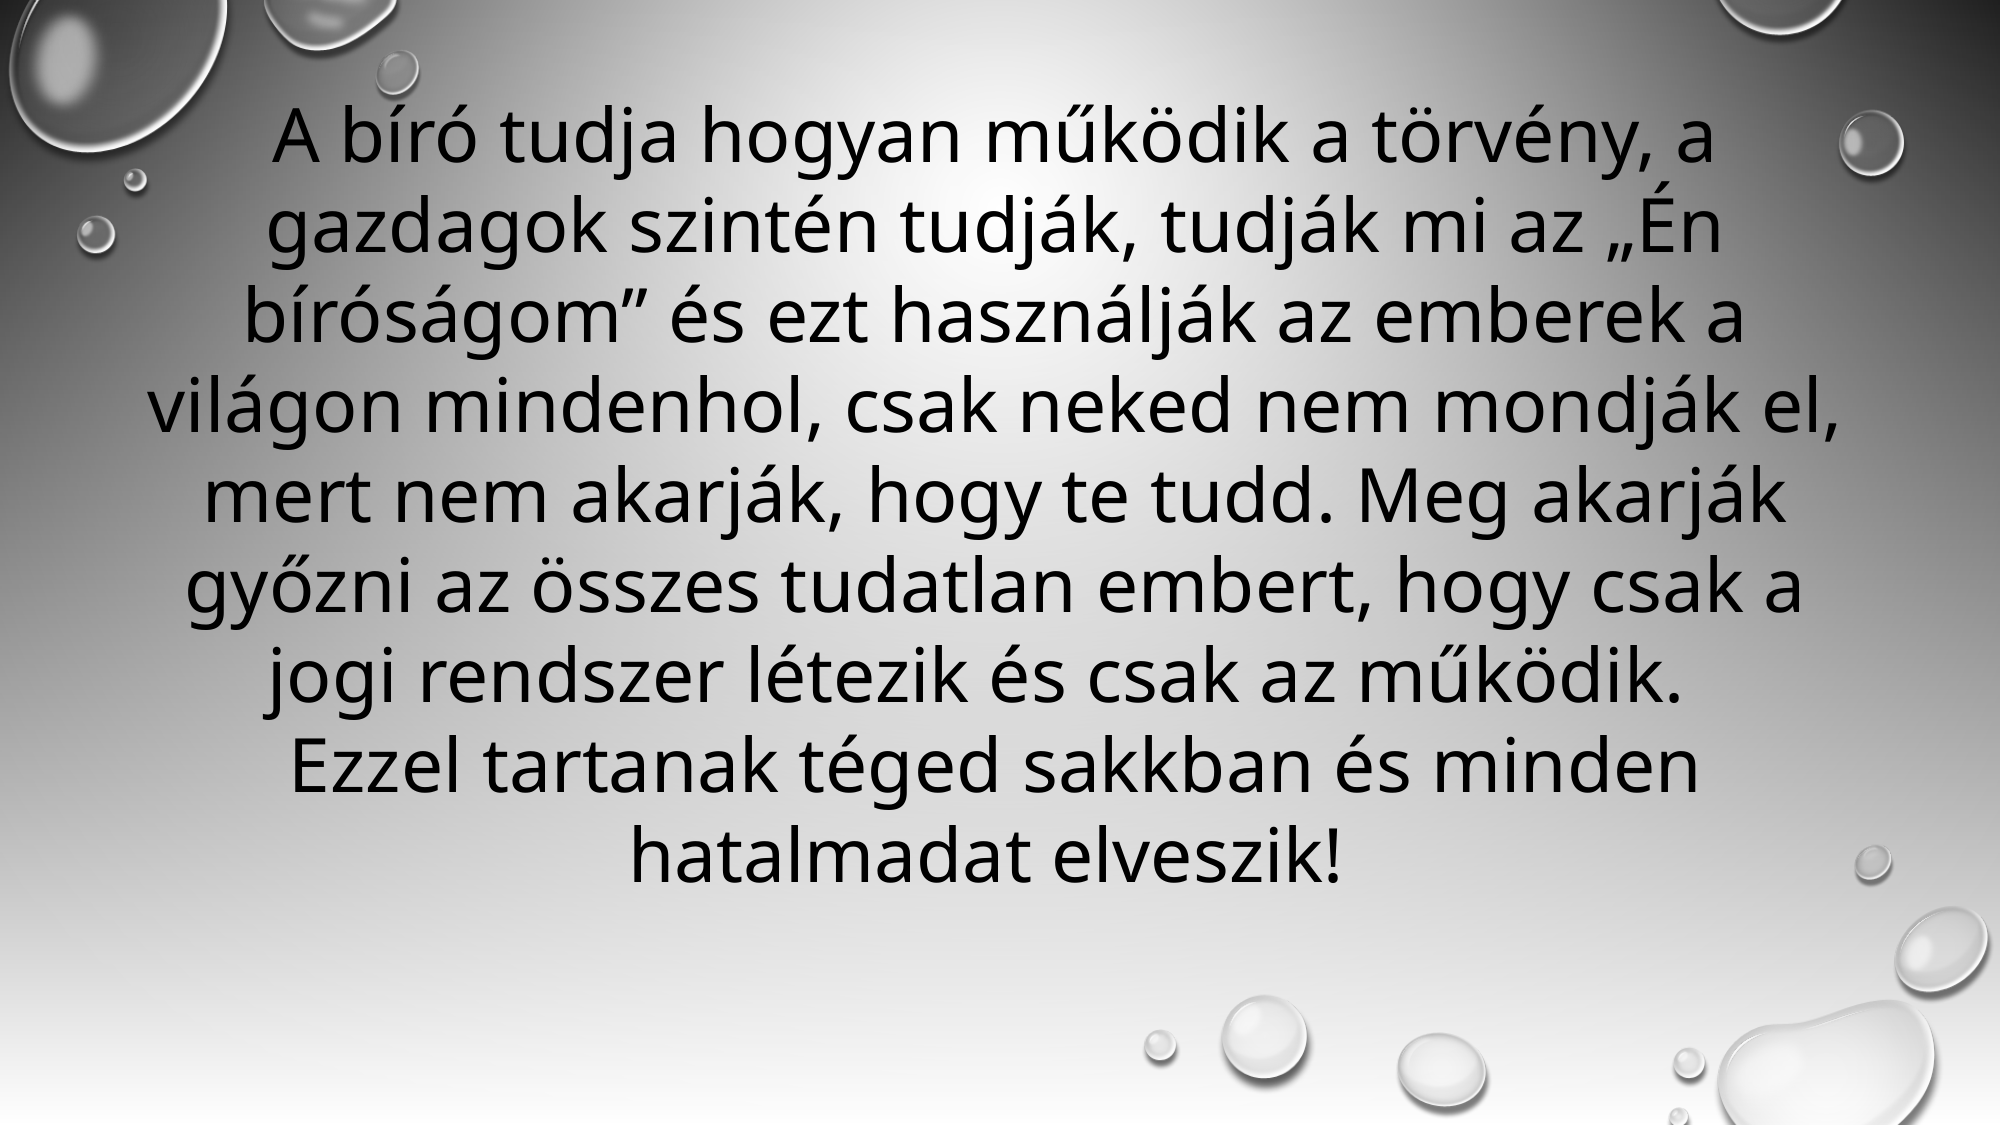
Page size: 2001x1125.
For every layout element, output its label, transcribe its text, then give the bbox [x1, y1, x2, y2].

text_box A bíró tudja hogyan működik a törvény, a gazdagok szintén tudják, tudják mi az „Én bíróságom” és ezt használják az emberek a világon mindenhol, csak neked nem mondják el, mert nem akarják, hogy te tudd. Meg akarják győzni az összes tudatlan embert, hogy csak a jogi rendszer létezik és csak az működik. Ezzel tartanak téged sakkban és minden hatalmadat elveszik! [103, 79, 1889, 950]
picture [0, 0, 2000, 1125]
